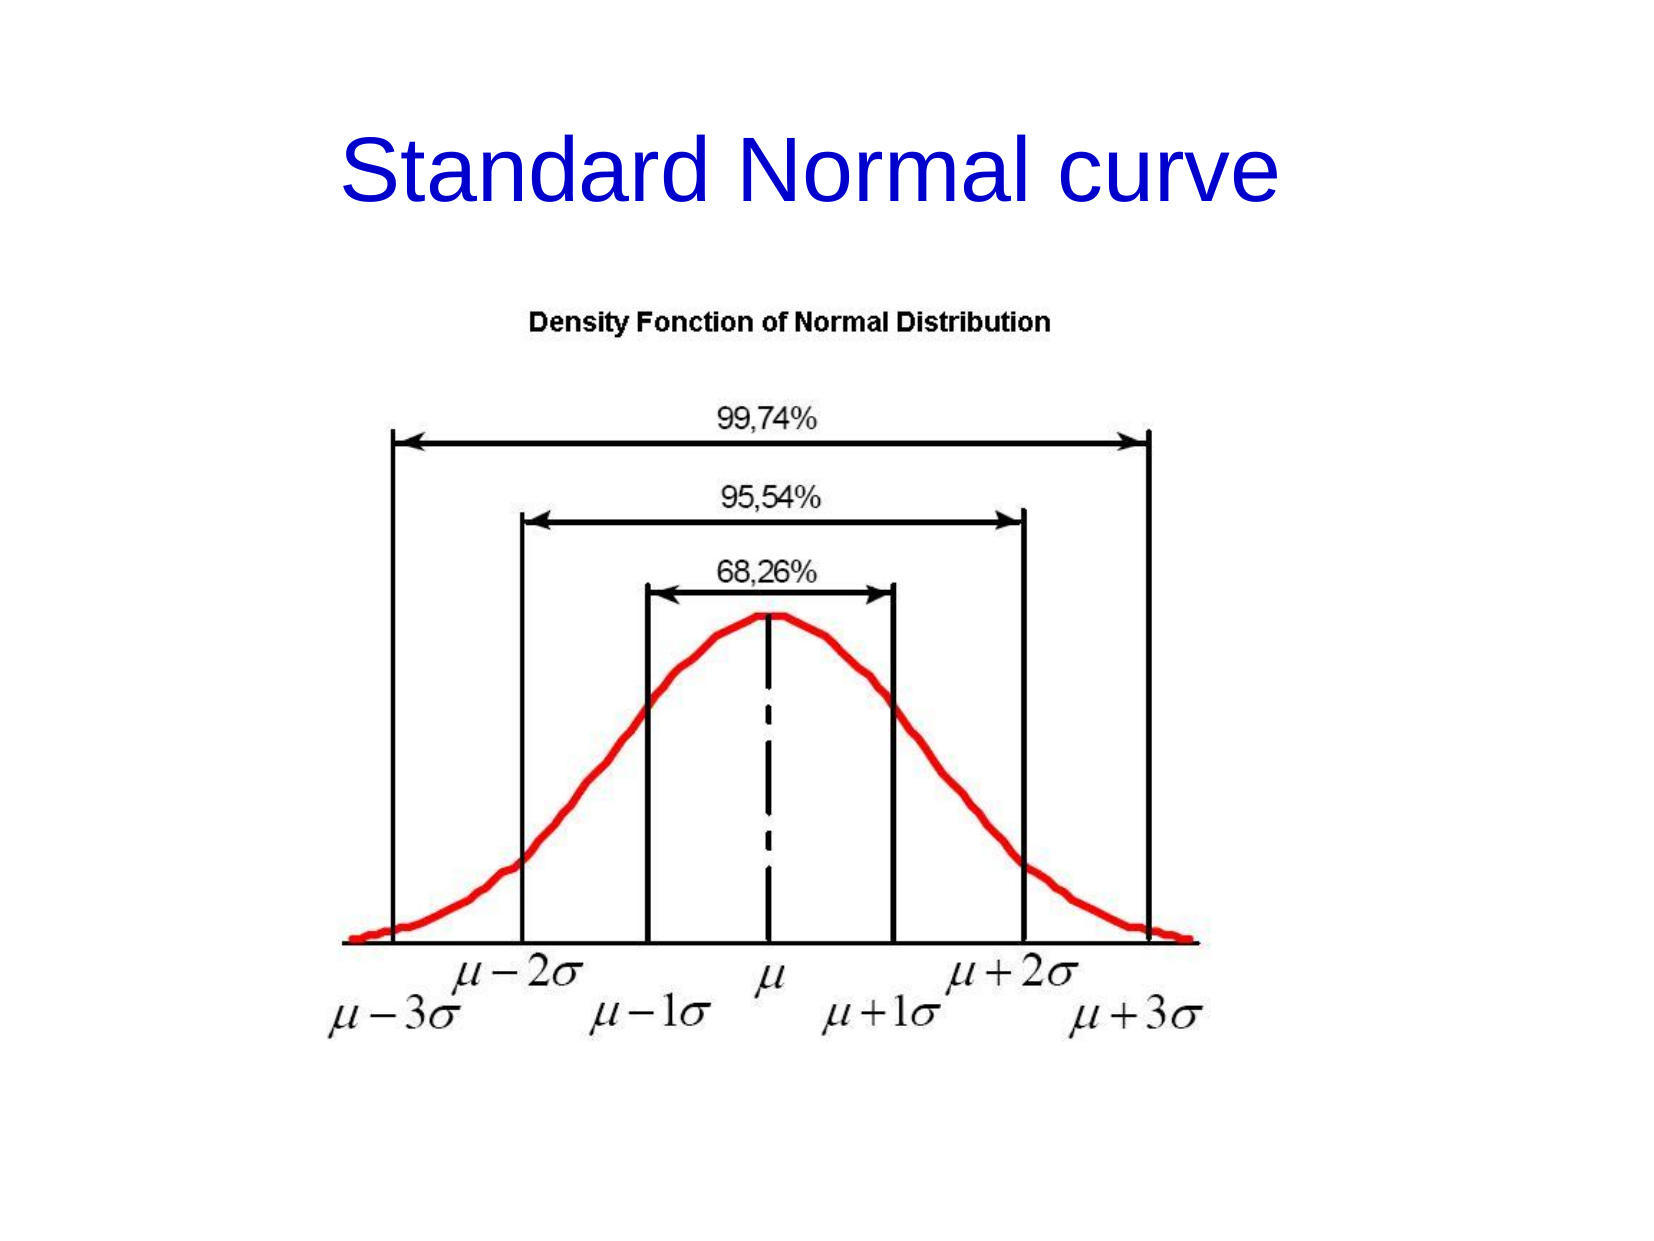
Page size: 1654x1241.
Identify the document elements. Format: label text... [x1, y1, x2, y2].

title Standard Normal curve [80, 101, 1543, 228]
picture [292, 273, 1297, 1080]
